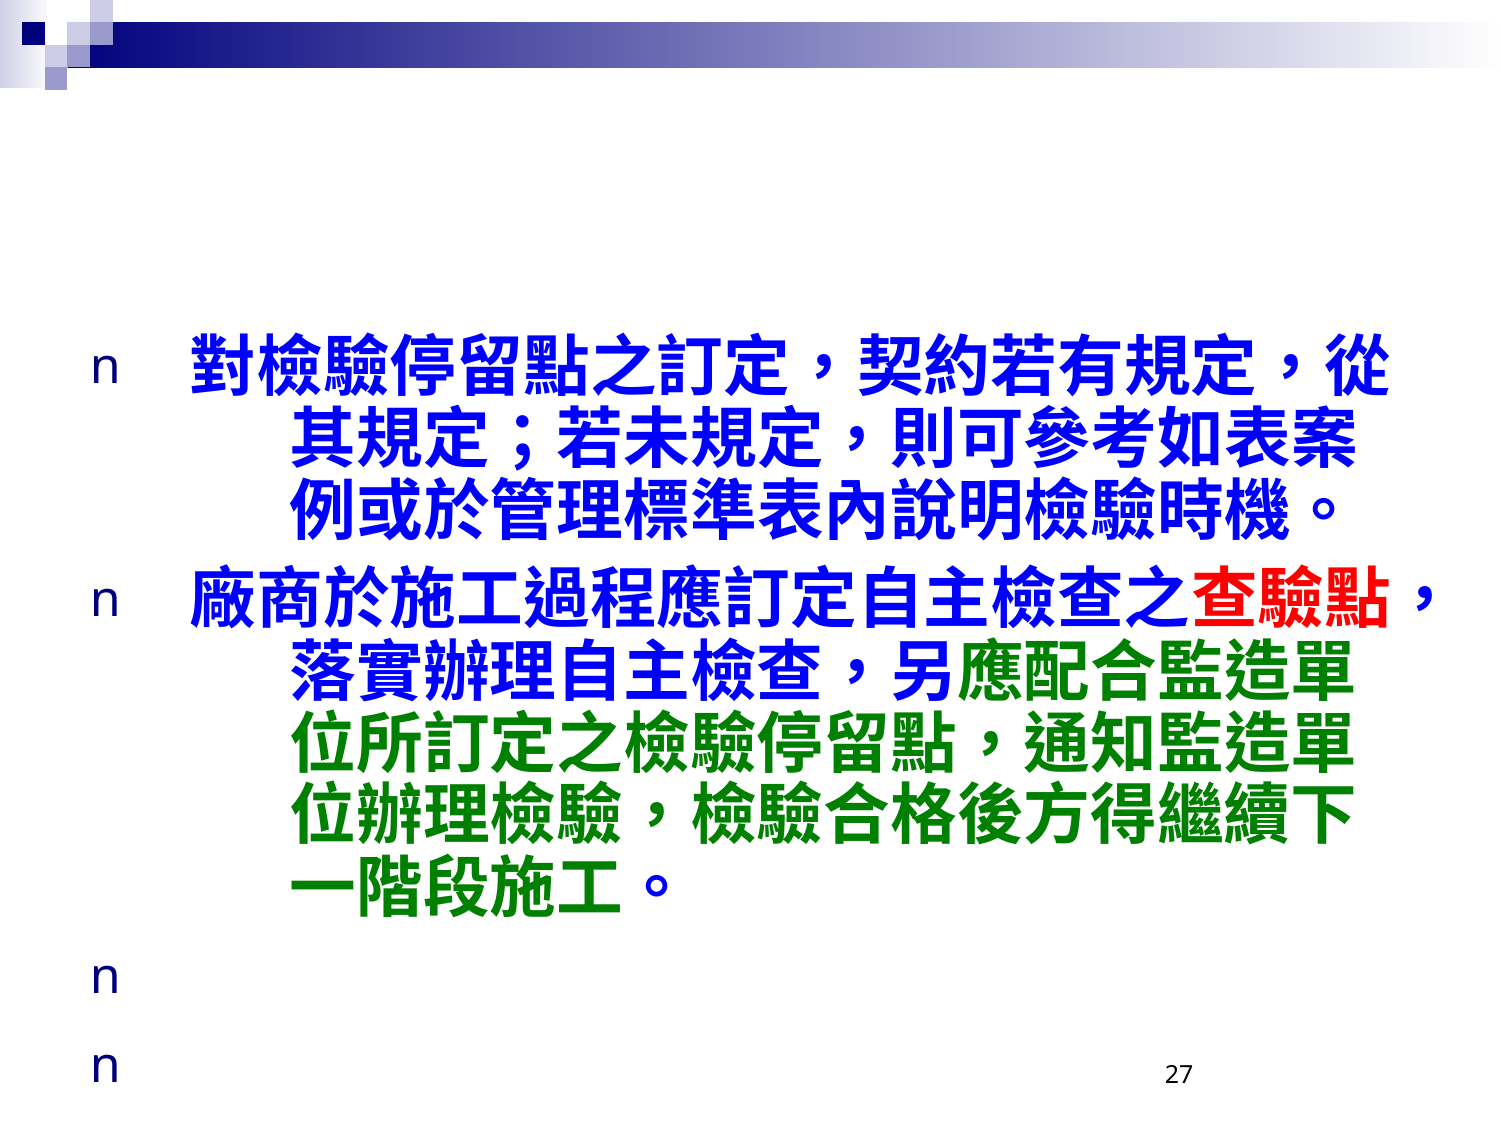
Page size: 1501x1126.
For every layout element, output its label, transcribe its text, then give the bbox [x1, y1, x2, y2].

list 對檢驗停留點之訂定，契約若有規定，從其規定；若未規定，則可參考如表案例或於管理標準表內說明檢驗時機。 廠商於施工過程應訂定自主檢查之查驗點，落實辦理自主檢查，另應配合監造單位所訂定之檢驗停留點，通知監造單位辦理檢驗，檢驗合格後方得繼續下一階段施工。 [74, 324, 1426, 964]
text_box [1149, 1025, 1501, 1101]
